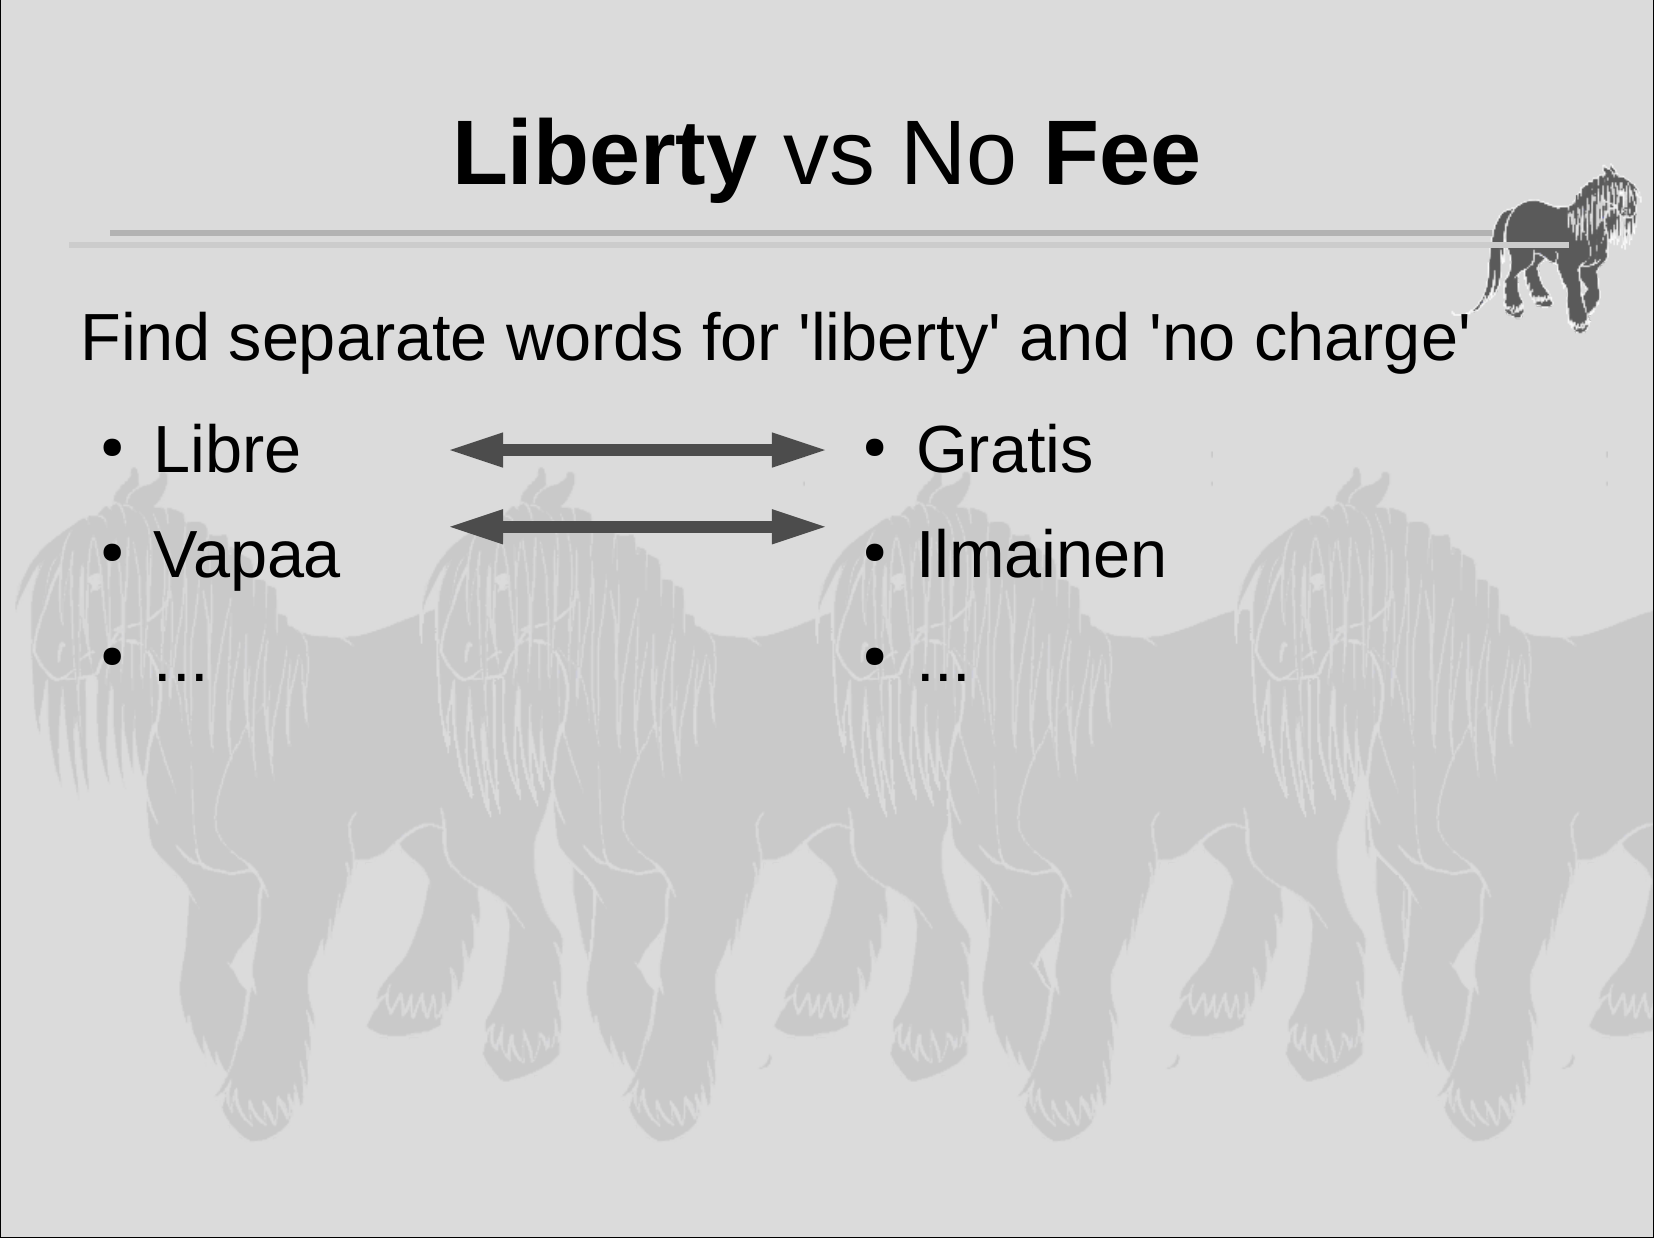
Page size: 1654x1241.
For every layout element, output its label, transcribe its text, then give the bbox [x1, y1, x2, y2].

picture [1444, 159, 1645, 338]
title Liberty vs No Fee [82, 49, 1571, 257]
list Gratis Ilmainen ... [845, 413, 1572, 1094]
list Find separate words for 'liberty' and 'no charge' [80, 300, 1578, 413]
list Libre Vapaa ... [82, 413, 809, 1094]
